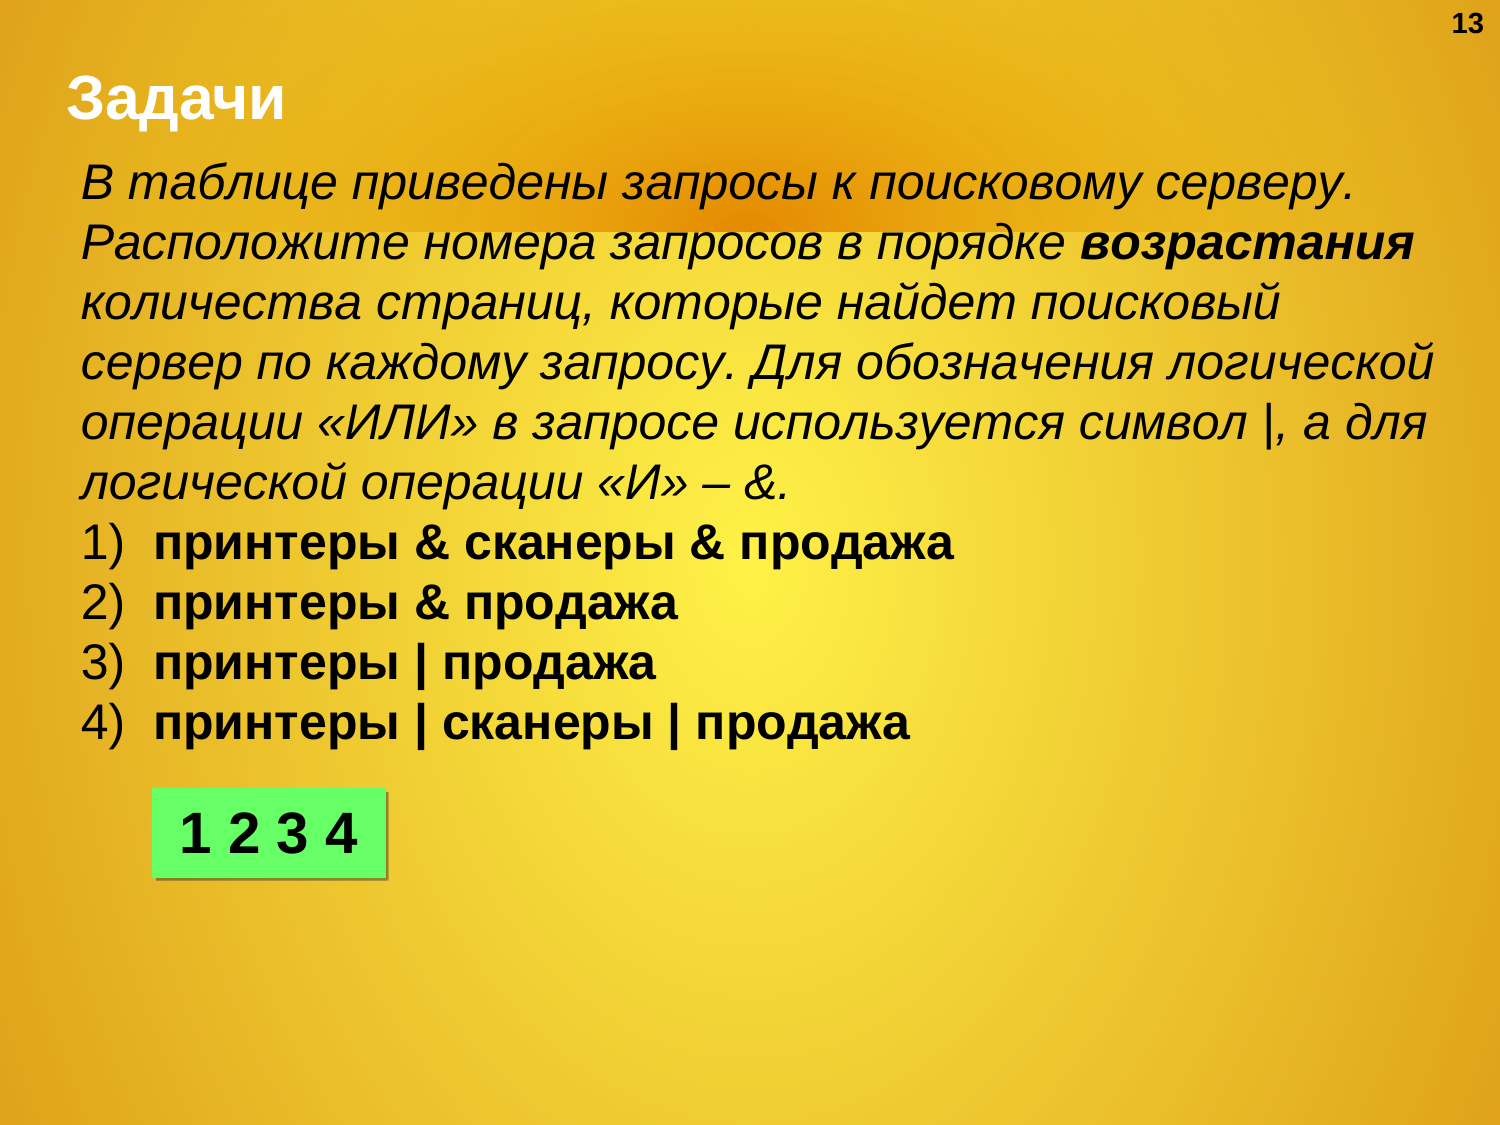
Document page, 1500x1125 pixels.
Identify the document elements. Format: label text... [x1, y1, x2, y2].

text_box <номер> [1148, 0, 1499, 75]
text_box В таблице приведены запросы к поисковому серверу. Расположите номера запросов в порядке возрастания количества страниц, которые найдет поисковый сервер по каждому запросу. Для обозначения логической операции «ИЛИ» в запросе используется символ |, а для логической операции «И» – &. 1) принтеры & сканеры & продажа 2) принтеры & продажа 3) принтеры | продажа 4) принтеры | сканеры | продажа [66, 141, 1460, 758]
title Задачи [51, 49, 1426, 127]
text_box 1 2 3 4 [151, 787, 386, 879]
